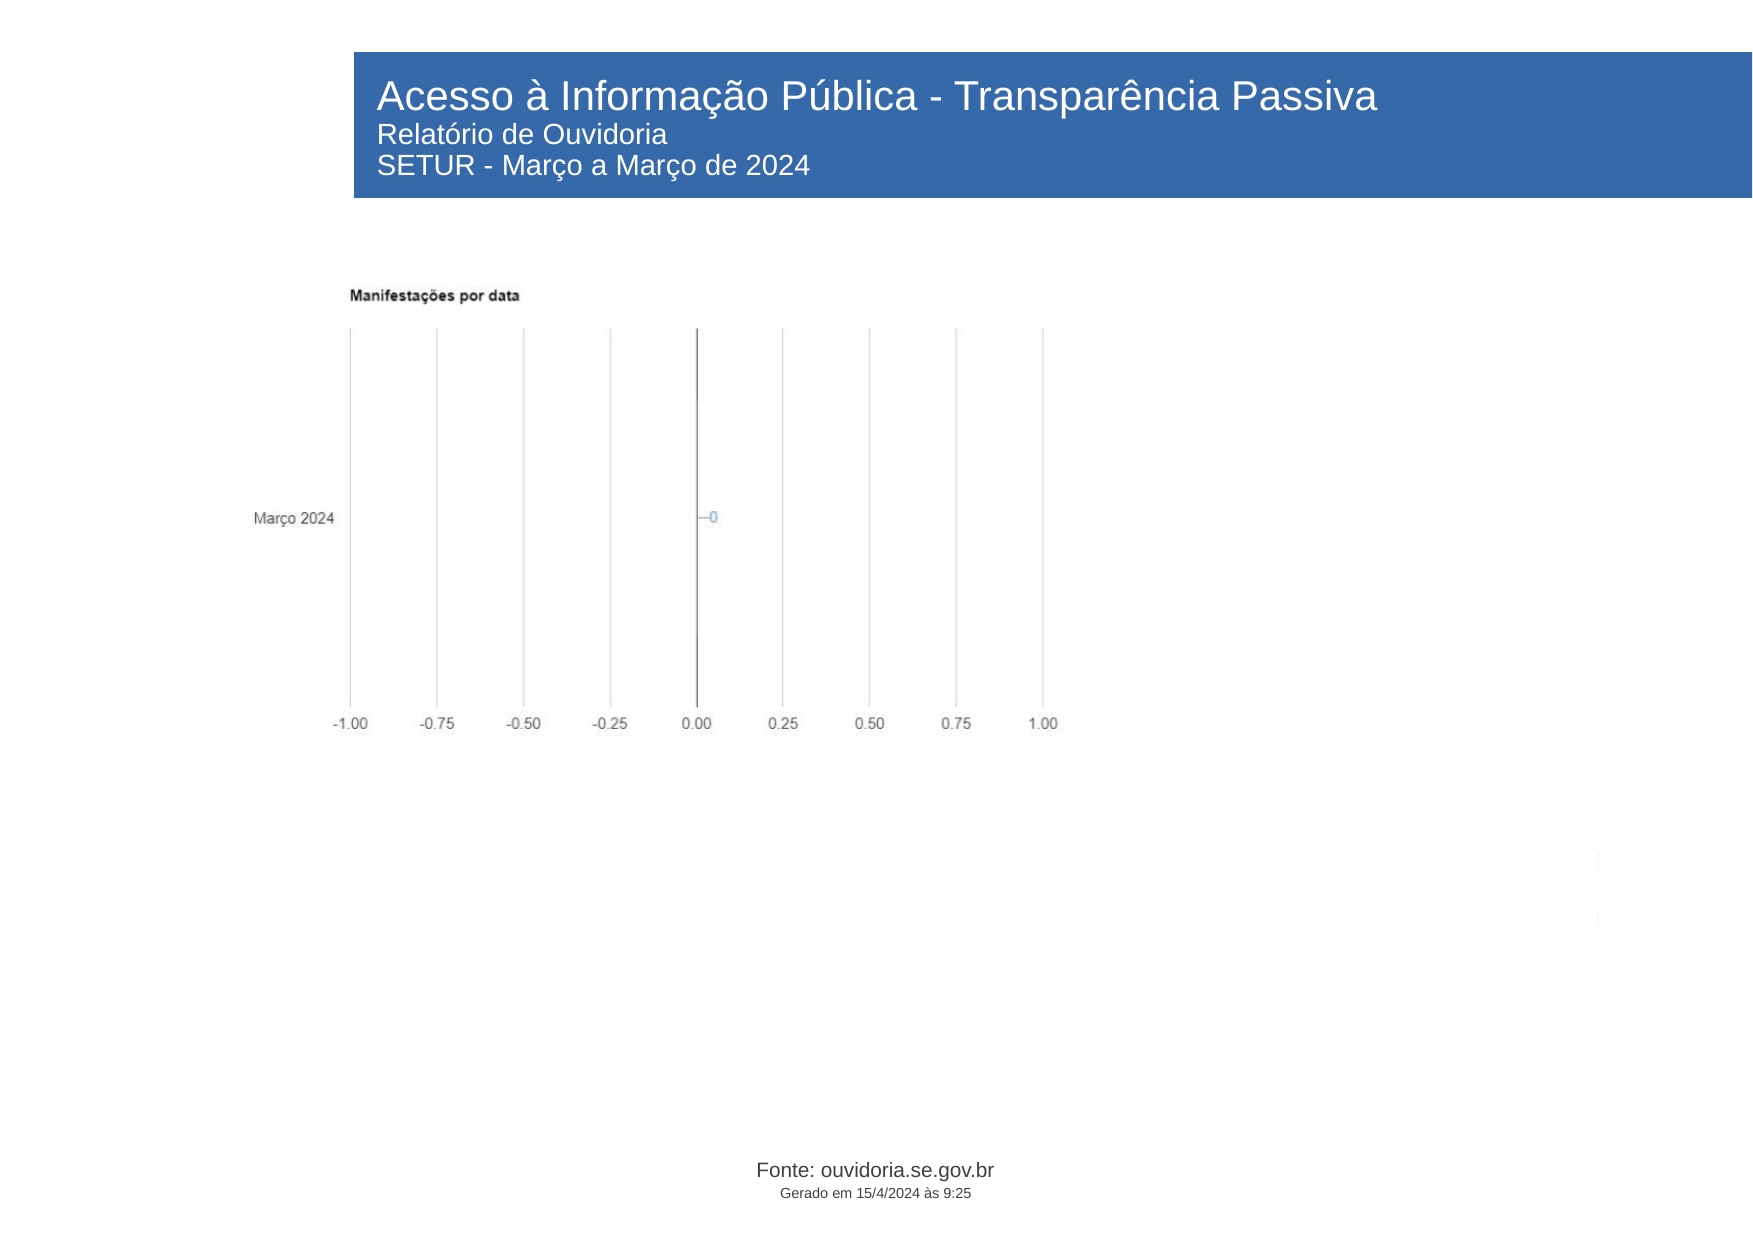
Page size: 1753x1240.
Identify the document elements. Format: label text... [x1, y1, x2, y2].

text_box Fonte: ouvidoria.se.gov.br [756, 1158, 1023, 1188]
text_box Gerado em 15/4/2024 às 9:25 [780, 1184, 999, 1208]
text_box [354, 52, 1752, 198]
text_box Acesso à Informação Pública - Transparência Passiva Relatório de Ouvidoria SETUR - Março a Março de 2024 [376, 72, 1403, 186]
text_box [155, 211, 1599, 1028]
